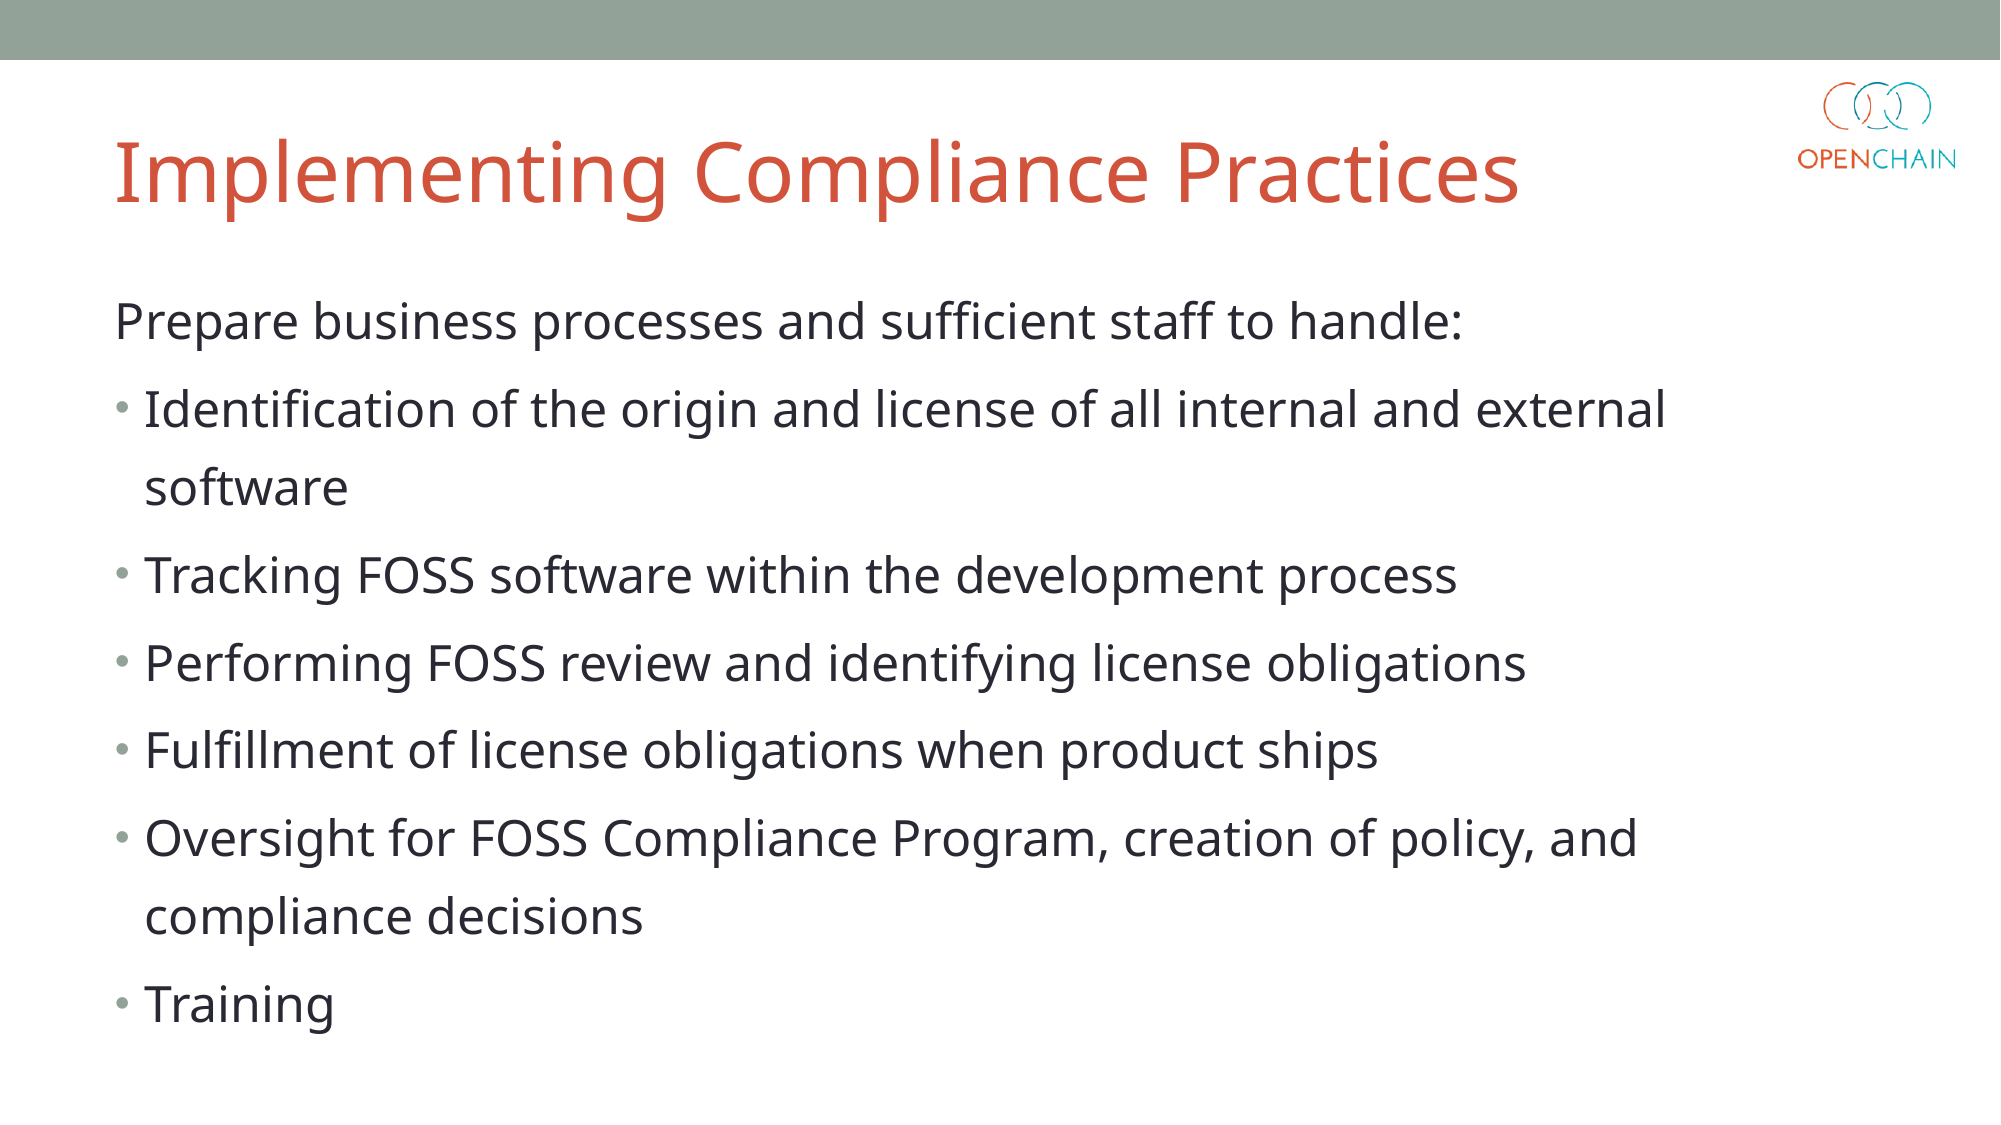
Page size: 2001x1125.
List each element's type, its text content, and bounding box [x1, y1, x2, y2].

picture [1798, 82, 1955, 169]
list Prepare business processes and sufficient staff to handle: Identification of the origin and license of all internal and external software Tracking FOSS software within the development process Performing FOSS review and identifying license obligations Fulfillment of license obligations when product ships Oversight for FOSS Compliance Program, creation of policy, and compliance decisions Training [99, 263, 1900, 1064]
title Implementing Compliance Practices [99, 87, 1900, 250]
